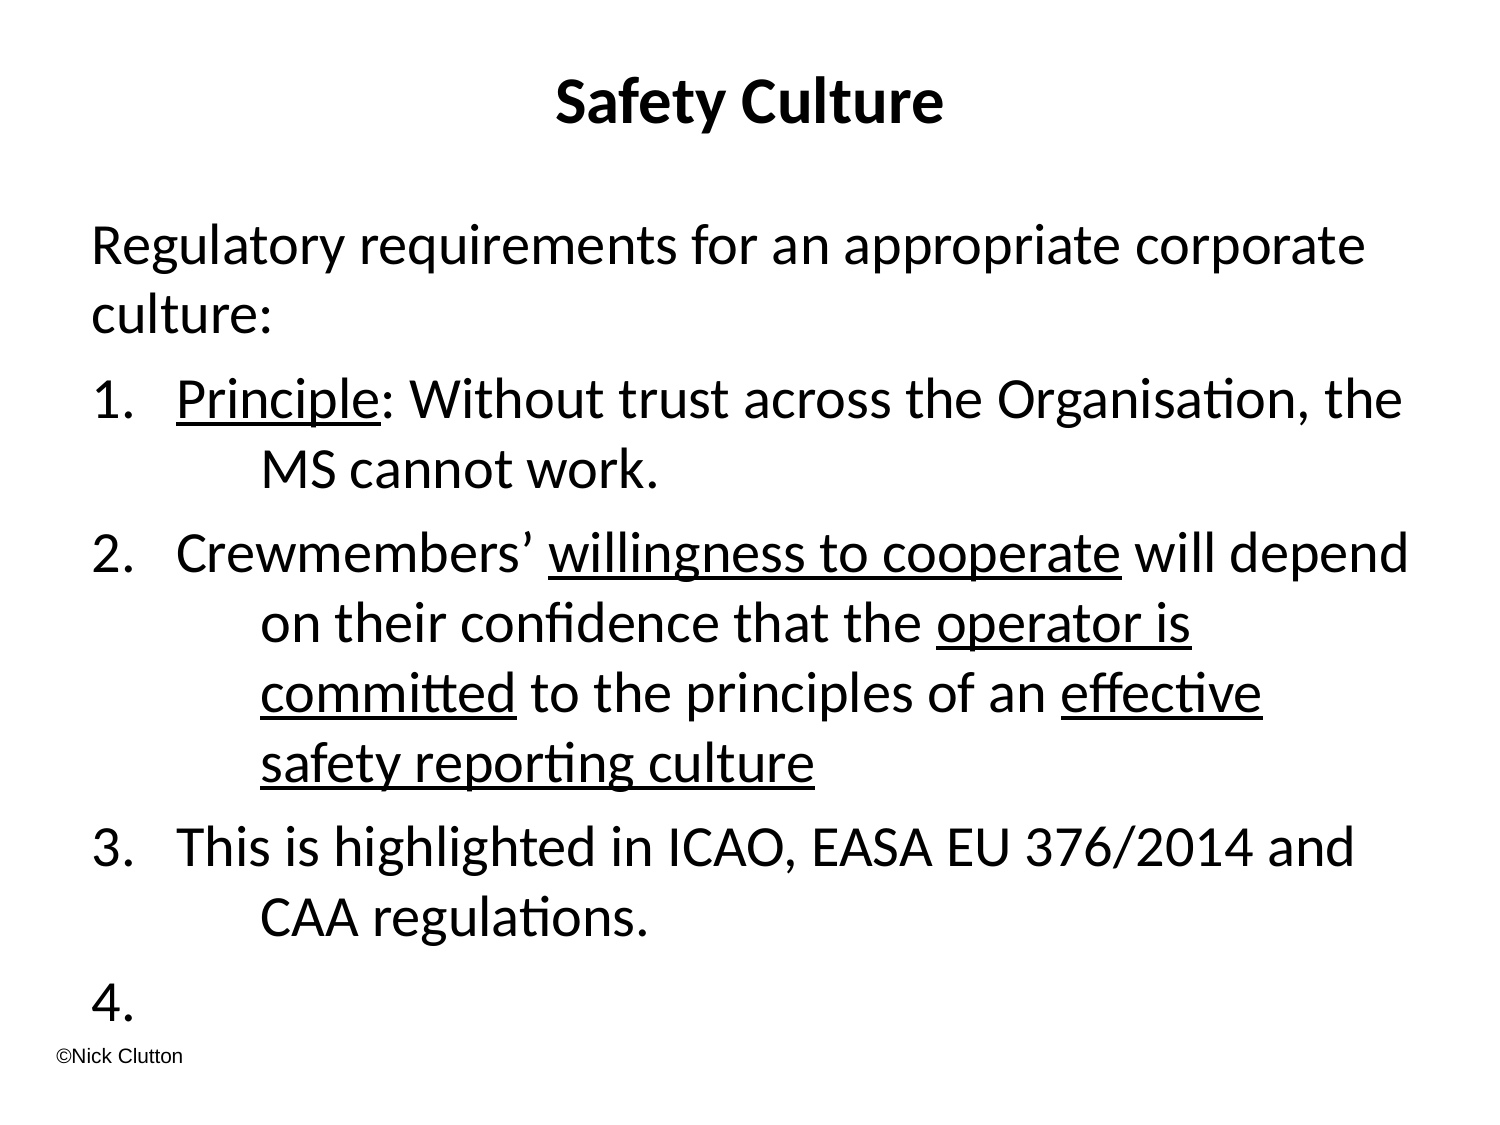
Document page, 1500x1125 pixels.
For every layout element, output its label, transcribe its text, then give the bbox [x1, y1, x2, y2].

title Safety Culture [75, 45, 1426, 150]
list Regulatory requirements for an appropriate corporate culture: Principle: Without trust across the Organisation, the MS cannot work. Crewmembers’ willingness to cooperate will depend on their confidence that the operator is committed to the principles of an effective safety reporting culture This is highlighted in ICAO, EASA EU 376/2014 and CAA regulations. [76, 198, 1427, 1055]
text_box ©Nick Clutton [41, 1035, 207, 1076]
